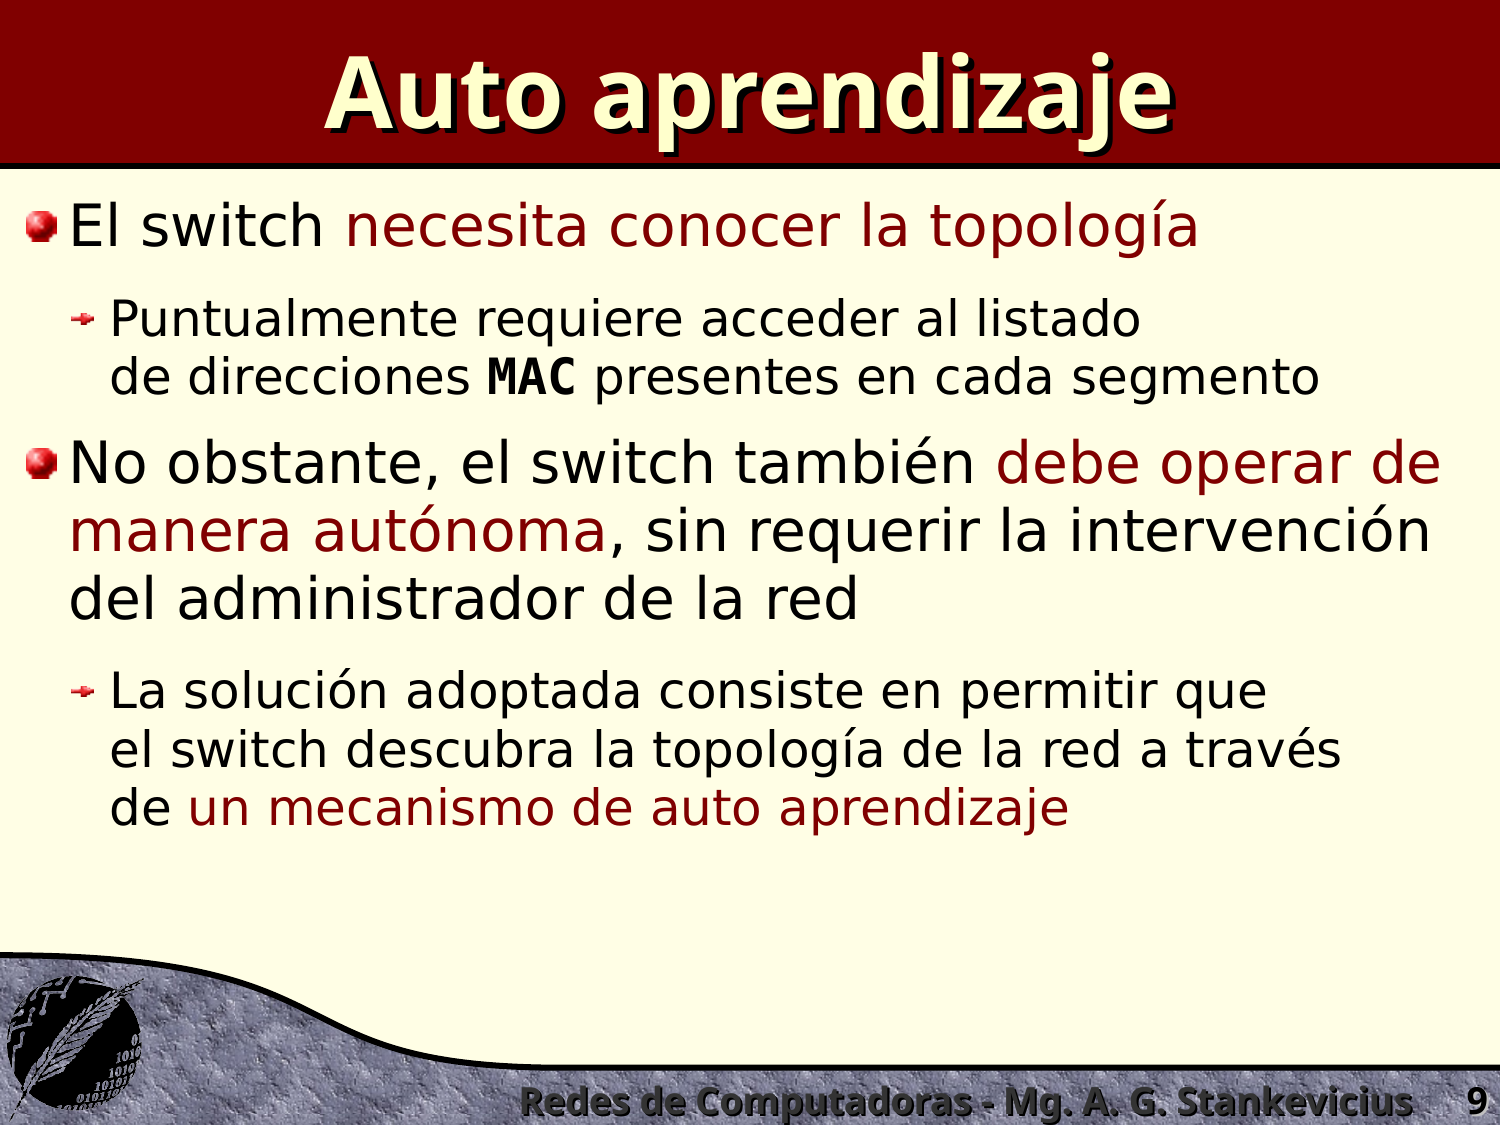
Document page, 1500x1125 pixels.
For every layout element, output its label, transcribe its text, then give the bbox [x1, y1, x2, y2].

picture [1047, 1100, 1054, 1110]
picture [790, 1100, 795, 1110]
picture [0, 959, 1500, 1125]
list El switch necesita conocer la topología Puntualmente requiere acceder al listado de direcciones MAC presentes en cada segmento No obstante, el switch también debe operar de manera autónoma, sin requerir la intervención del administrador de la red La solución adoptada consiste en permitir que el switch descubra la topología de la red a través de un mecanismo de auto aprendizaje [11, 192, 1486, 921]
title Auto aprendizaje [15, 5, 1485, 160]
